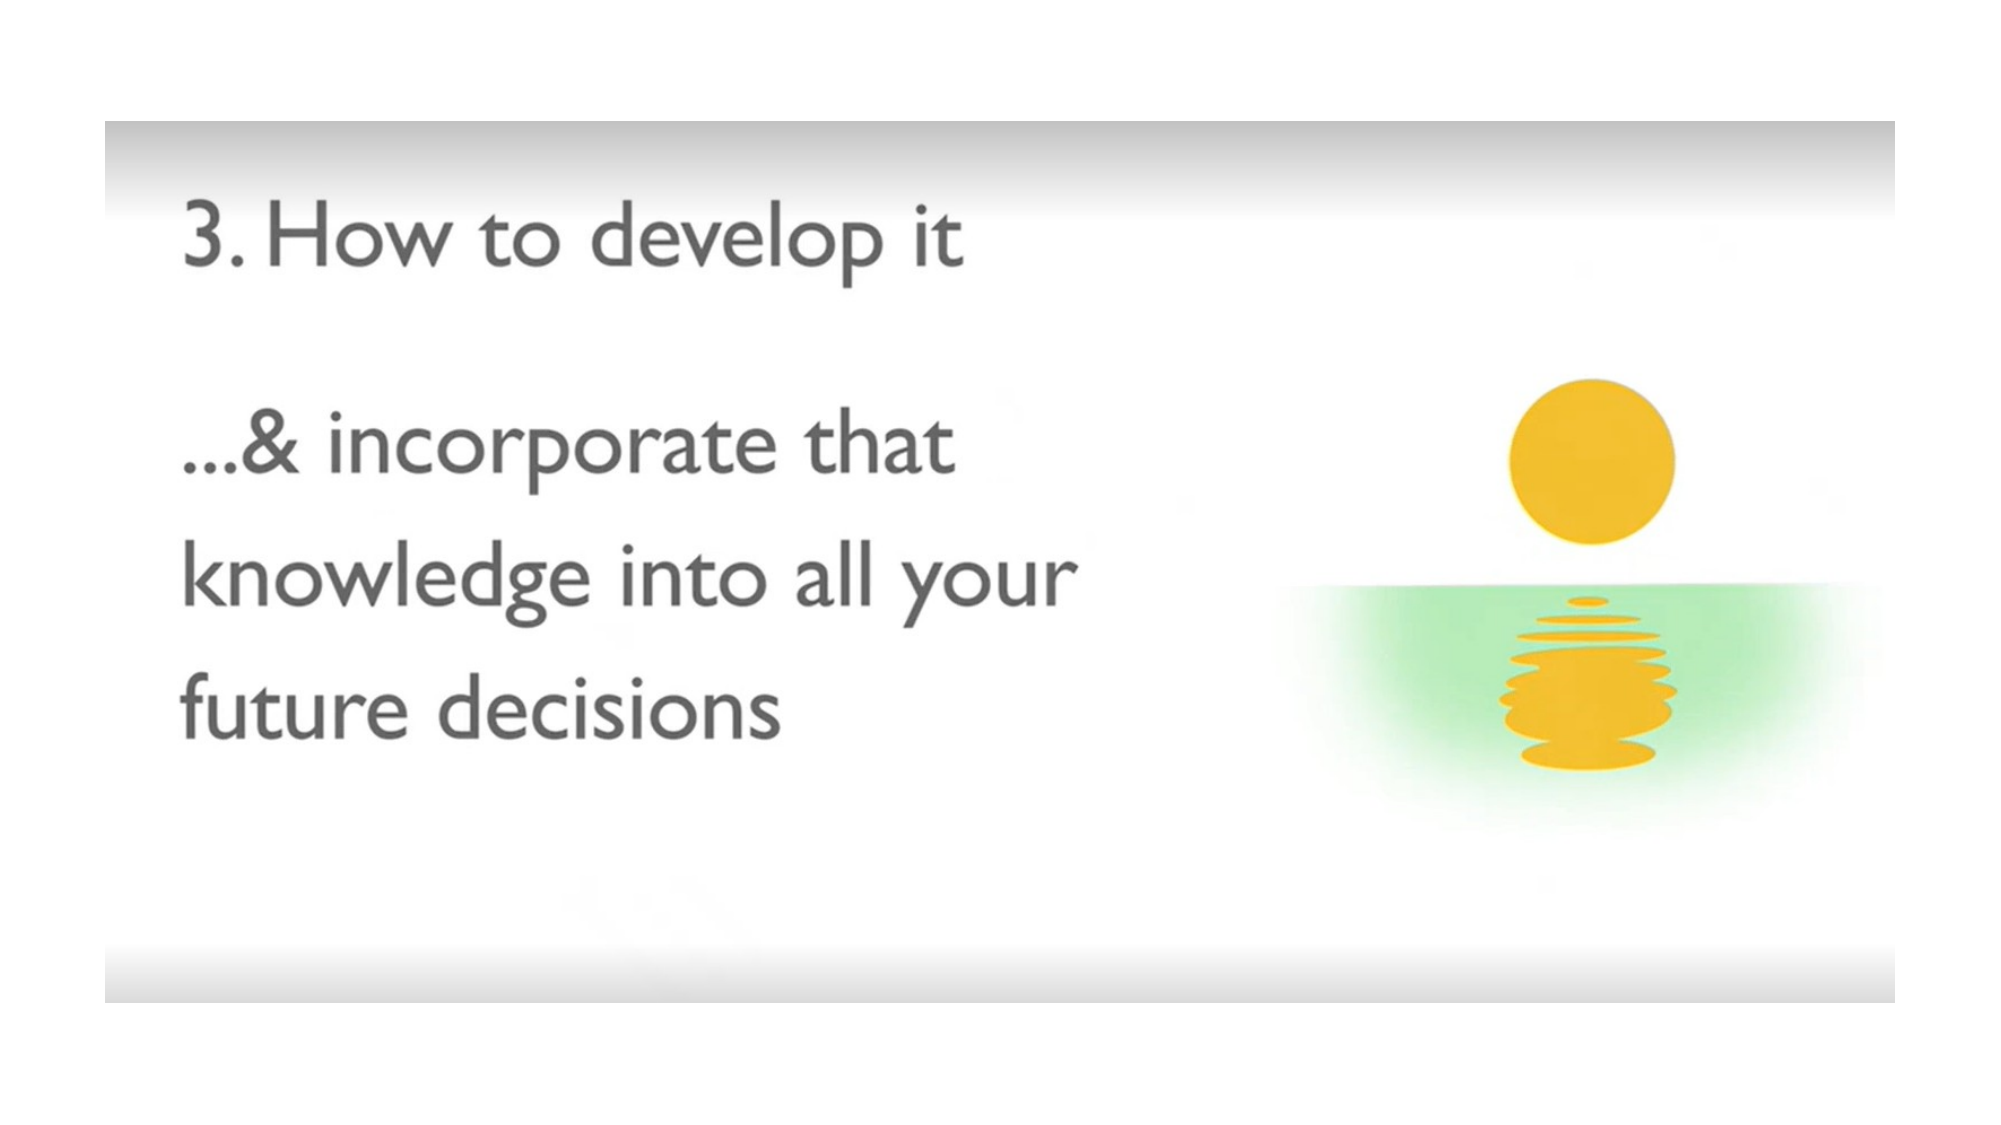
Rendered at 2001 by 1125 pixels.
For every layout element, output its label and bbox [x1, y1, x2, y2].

picture [105, 122, 1895, 1004]
